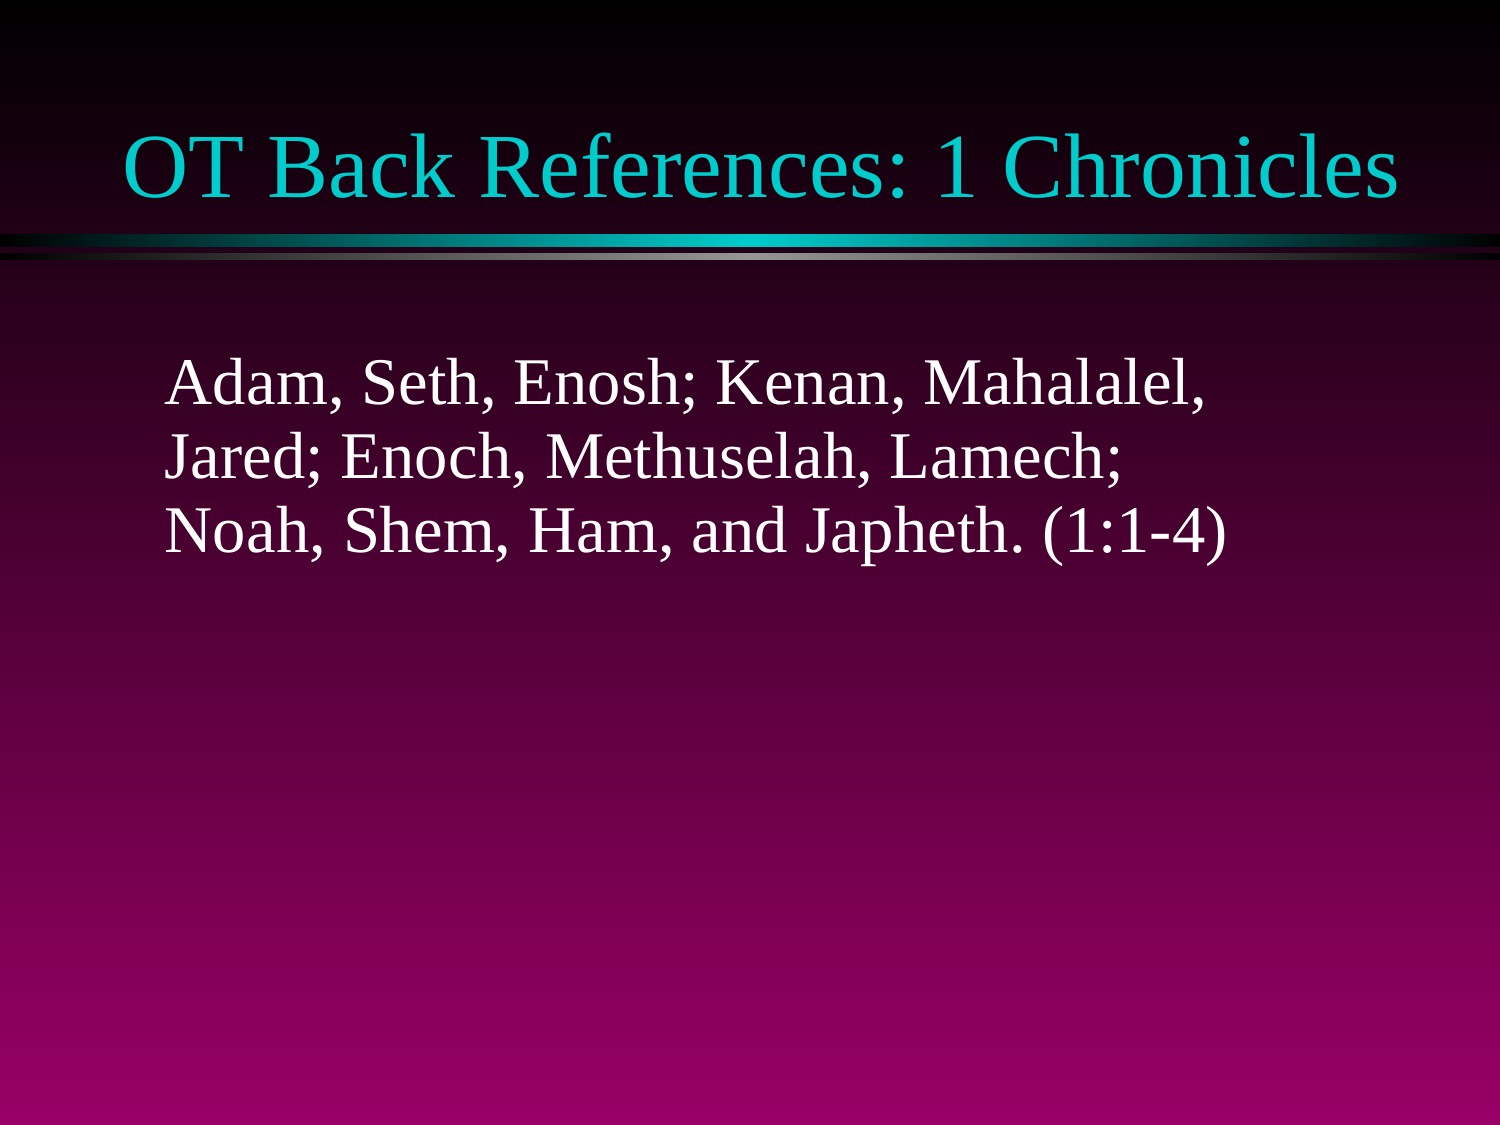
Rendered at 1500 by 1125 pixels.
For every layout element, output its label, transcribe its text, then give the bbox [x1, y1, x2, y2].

text_box Adam, Seth, Enosh; Kenan, Mahalalel, Jared; Enoch, Methuselah, Lamech; Noah, Shem, Ham, and Japheth. (1:1-4) [150, 337, 1313, 575]
title OT Back References: 1 Chronicles [99, 37, 1426, 225]
